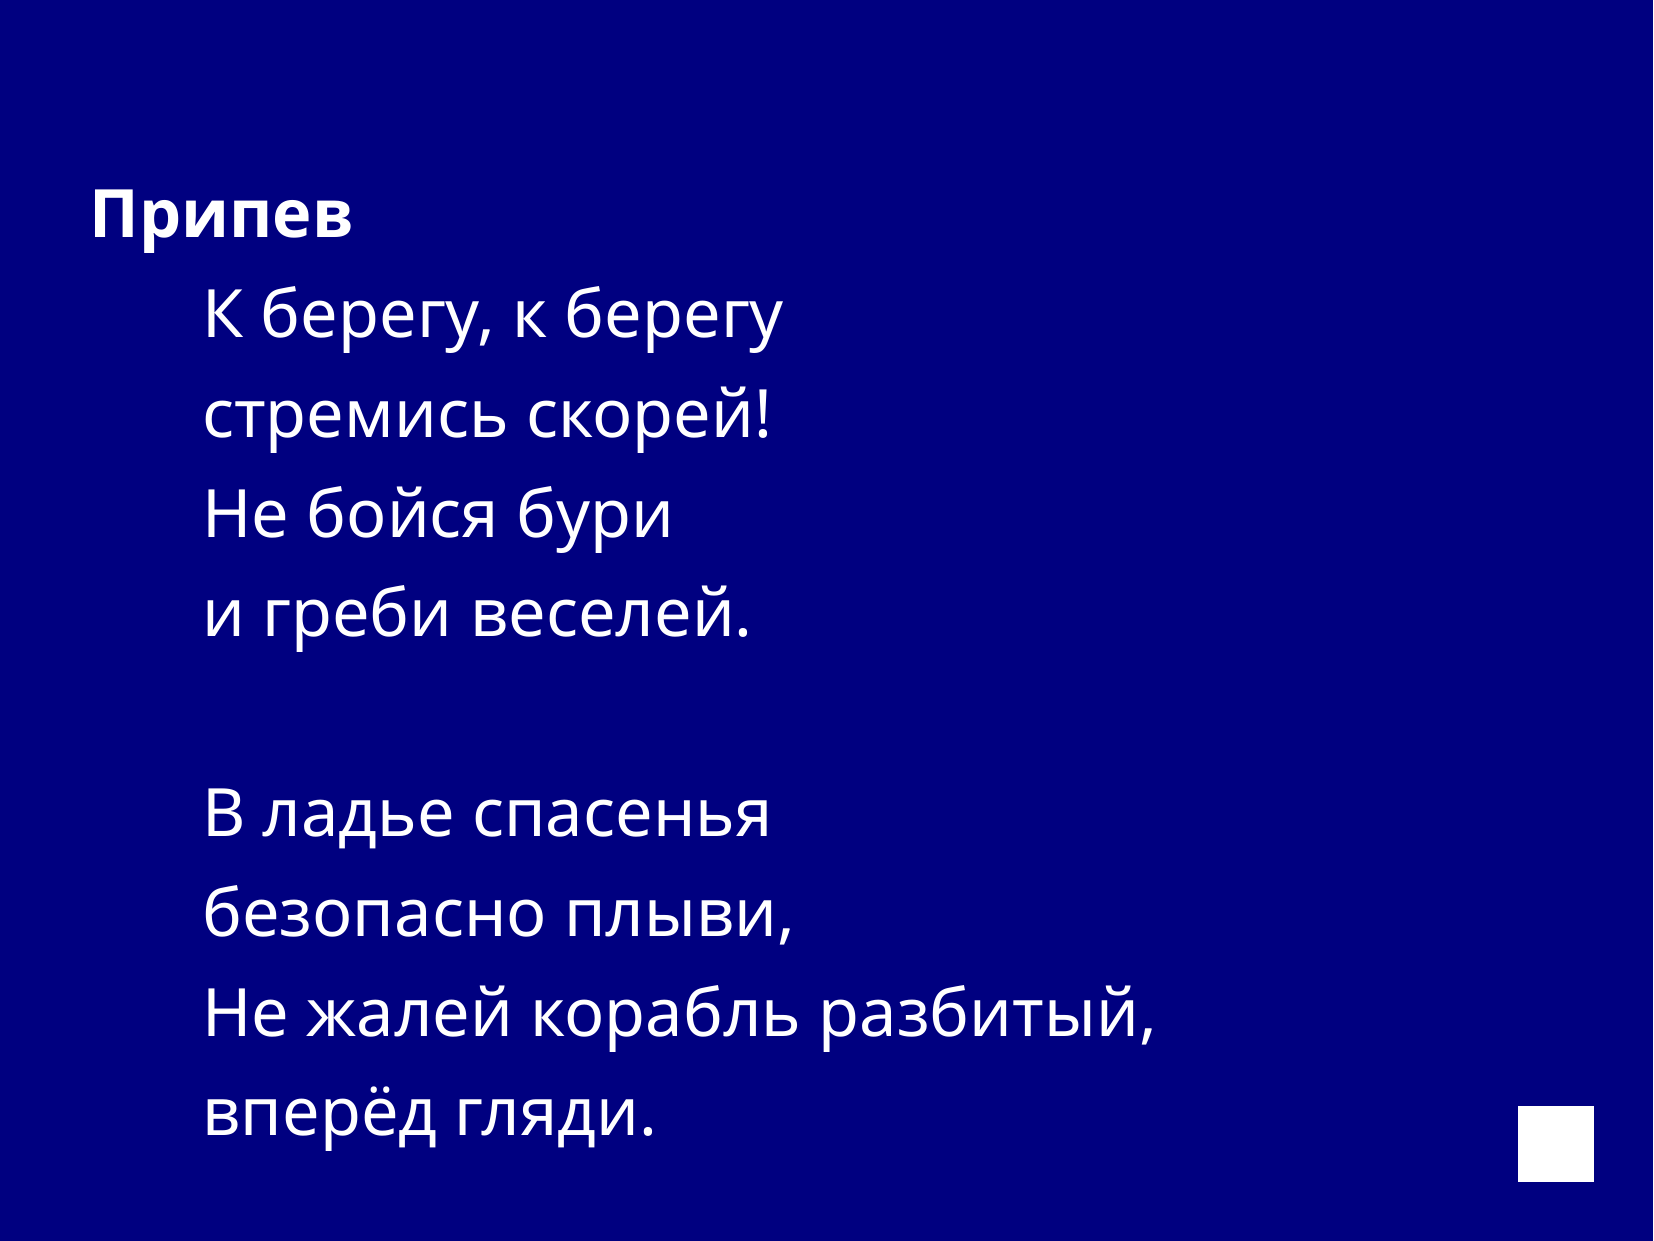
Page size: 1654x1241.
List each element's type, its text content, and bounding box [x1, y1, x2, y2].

text_box [1518, 1106, 1594, 1182]
text_box Припев К берегу, к берегу стремись скорей! Не бойся бури и греби веселей. В ладье спасенья безопасно плыви, Не жалей корабль разбитый, вперёд гляди. [75, 150, 1576, 1163]
